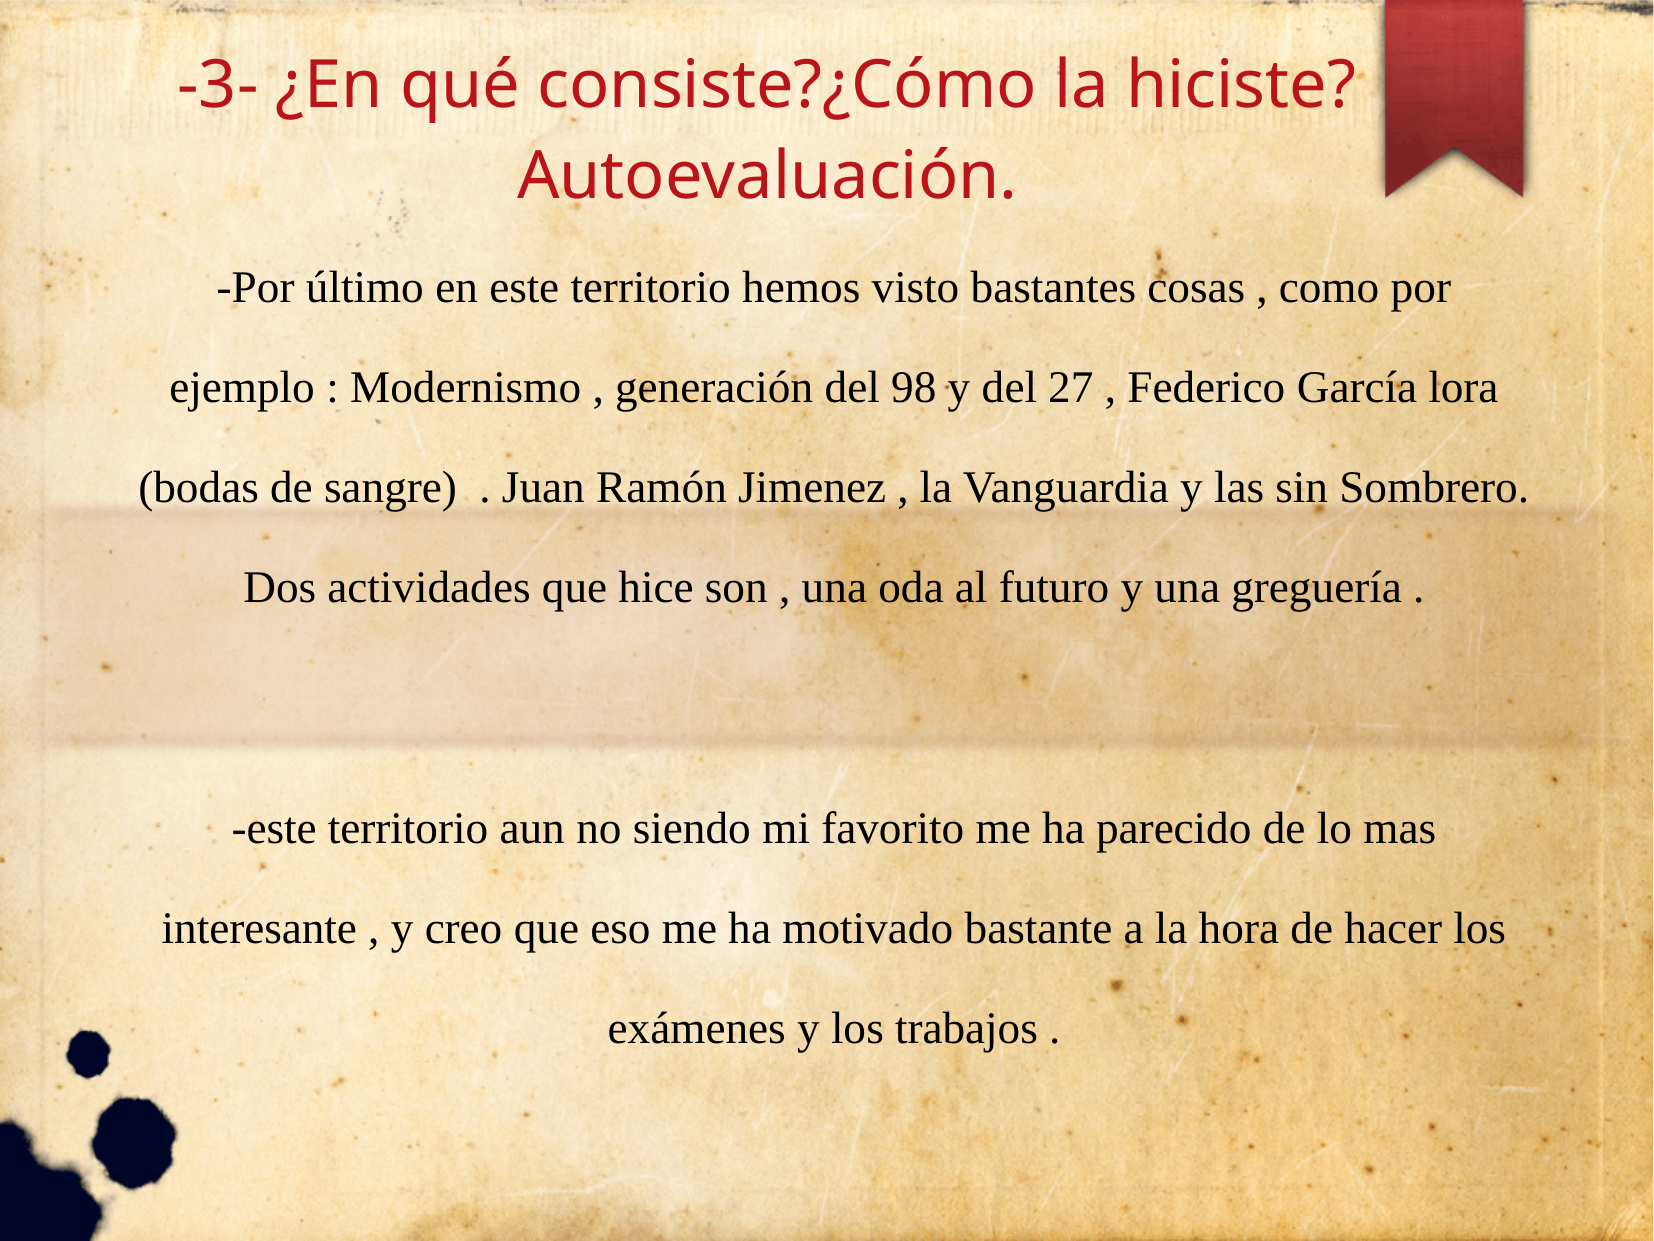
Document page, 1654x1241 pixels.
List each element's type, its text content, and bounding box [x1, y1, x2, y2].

title -3- ¿En qué consiste?¿Cómo la hiciste?Autoevaluación. [23, 23, 1512, 231]
picture [0, 0, 1654, 1241]
list -Por último en este territorio hemos visto bastantes cosas , como por ejemplo : Modernismo , generación del 98 y del 27 , Federico García lora (bodas de sangre) . Juan Ramón Jimenez , la Vanguardia y las sin Sombrero. Dos actividades que hice son , una oda al futuro y una greguería . -este territorio aun no siendo mi favorito me ha parecido de lo mas interesante , y creo que eso me ha motivado bastante a la hora de hacer los exámenes y los trabajos . [82, 212, 1538, 1111]
